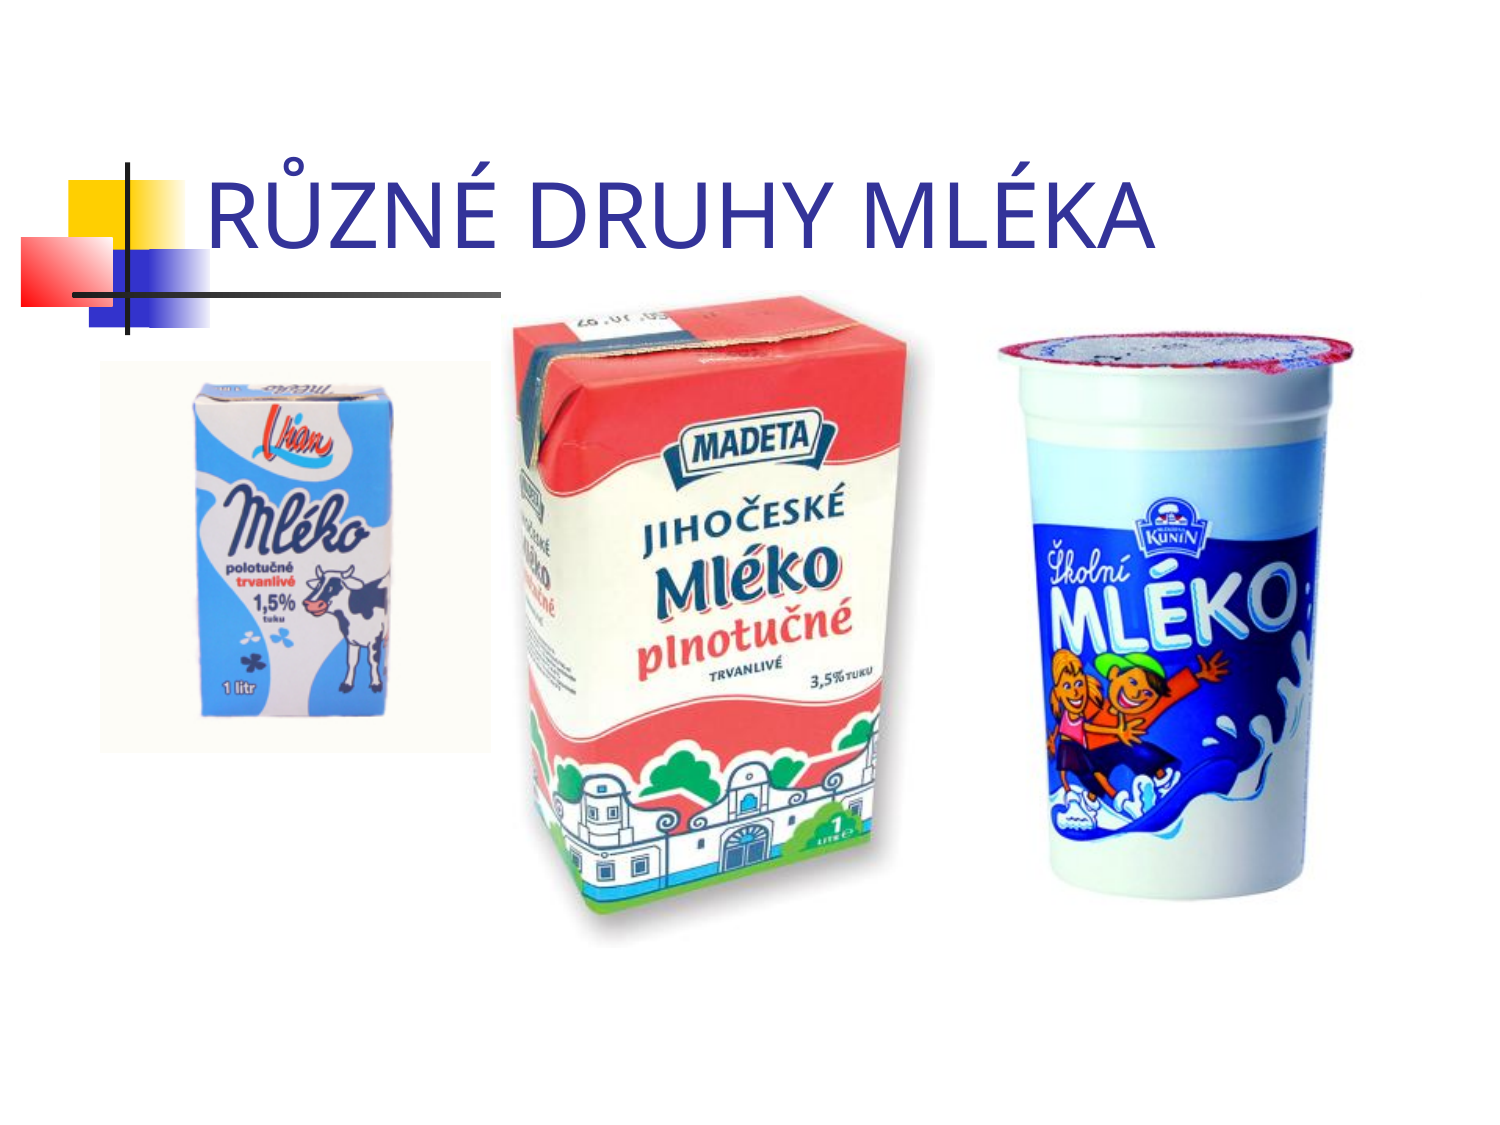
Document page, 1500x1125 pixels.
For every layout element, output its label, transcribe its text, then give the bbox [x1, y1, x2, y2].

picture [100, 361, 491, 753]
title RŮZNÉ DRUHY MLÉKA [188, 35, 1468, 276]
picture [501, 278, 1420, 956]
